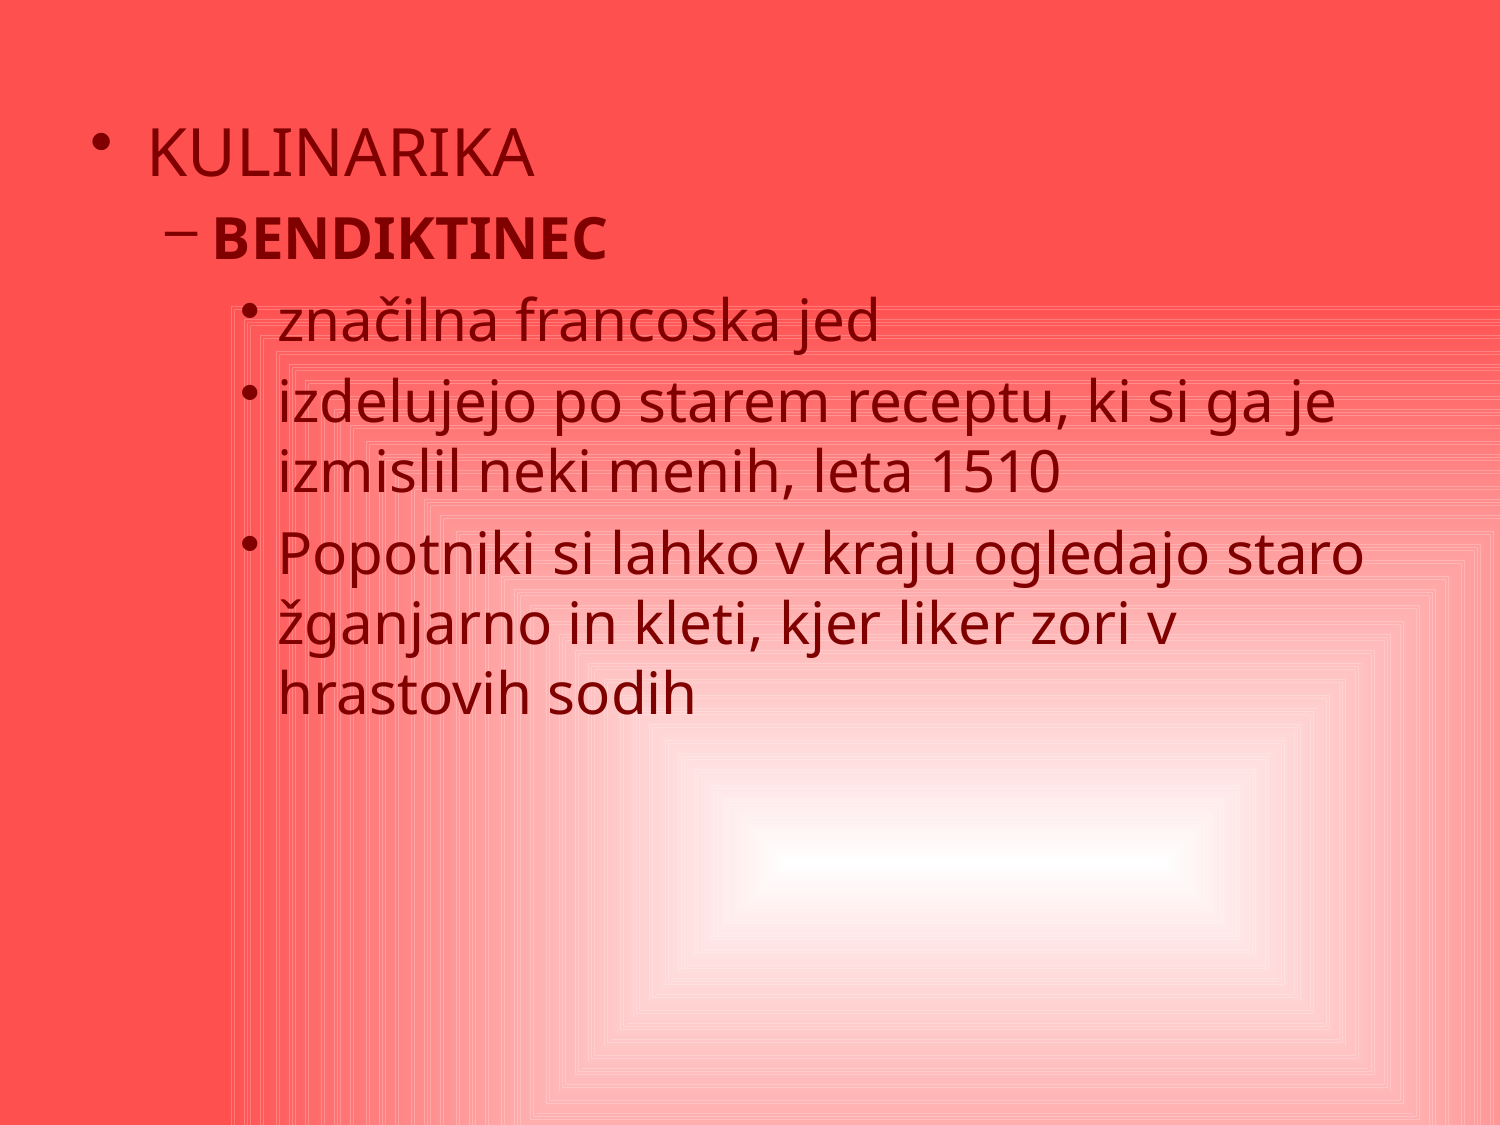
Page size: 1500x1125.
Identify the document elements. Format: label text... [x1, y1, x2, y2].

list KULINARIKA BENDIKTINEC značilna francoska jed izdelujejo po starem receptu, ki si ga je izmislil neki menih, leta 1510 Popotniki si lahko v kraju ogledajo staro žganjarno in kleti, kjer liker zori v hrastovih sodih [75, 101, 1425, 1005]
